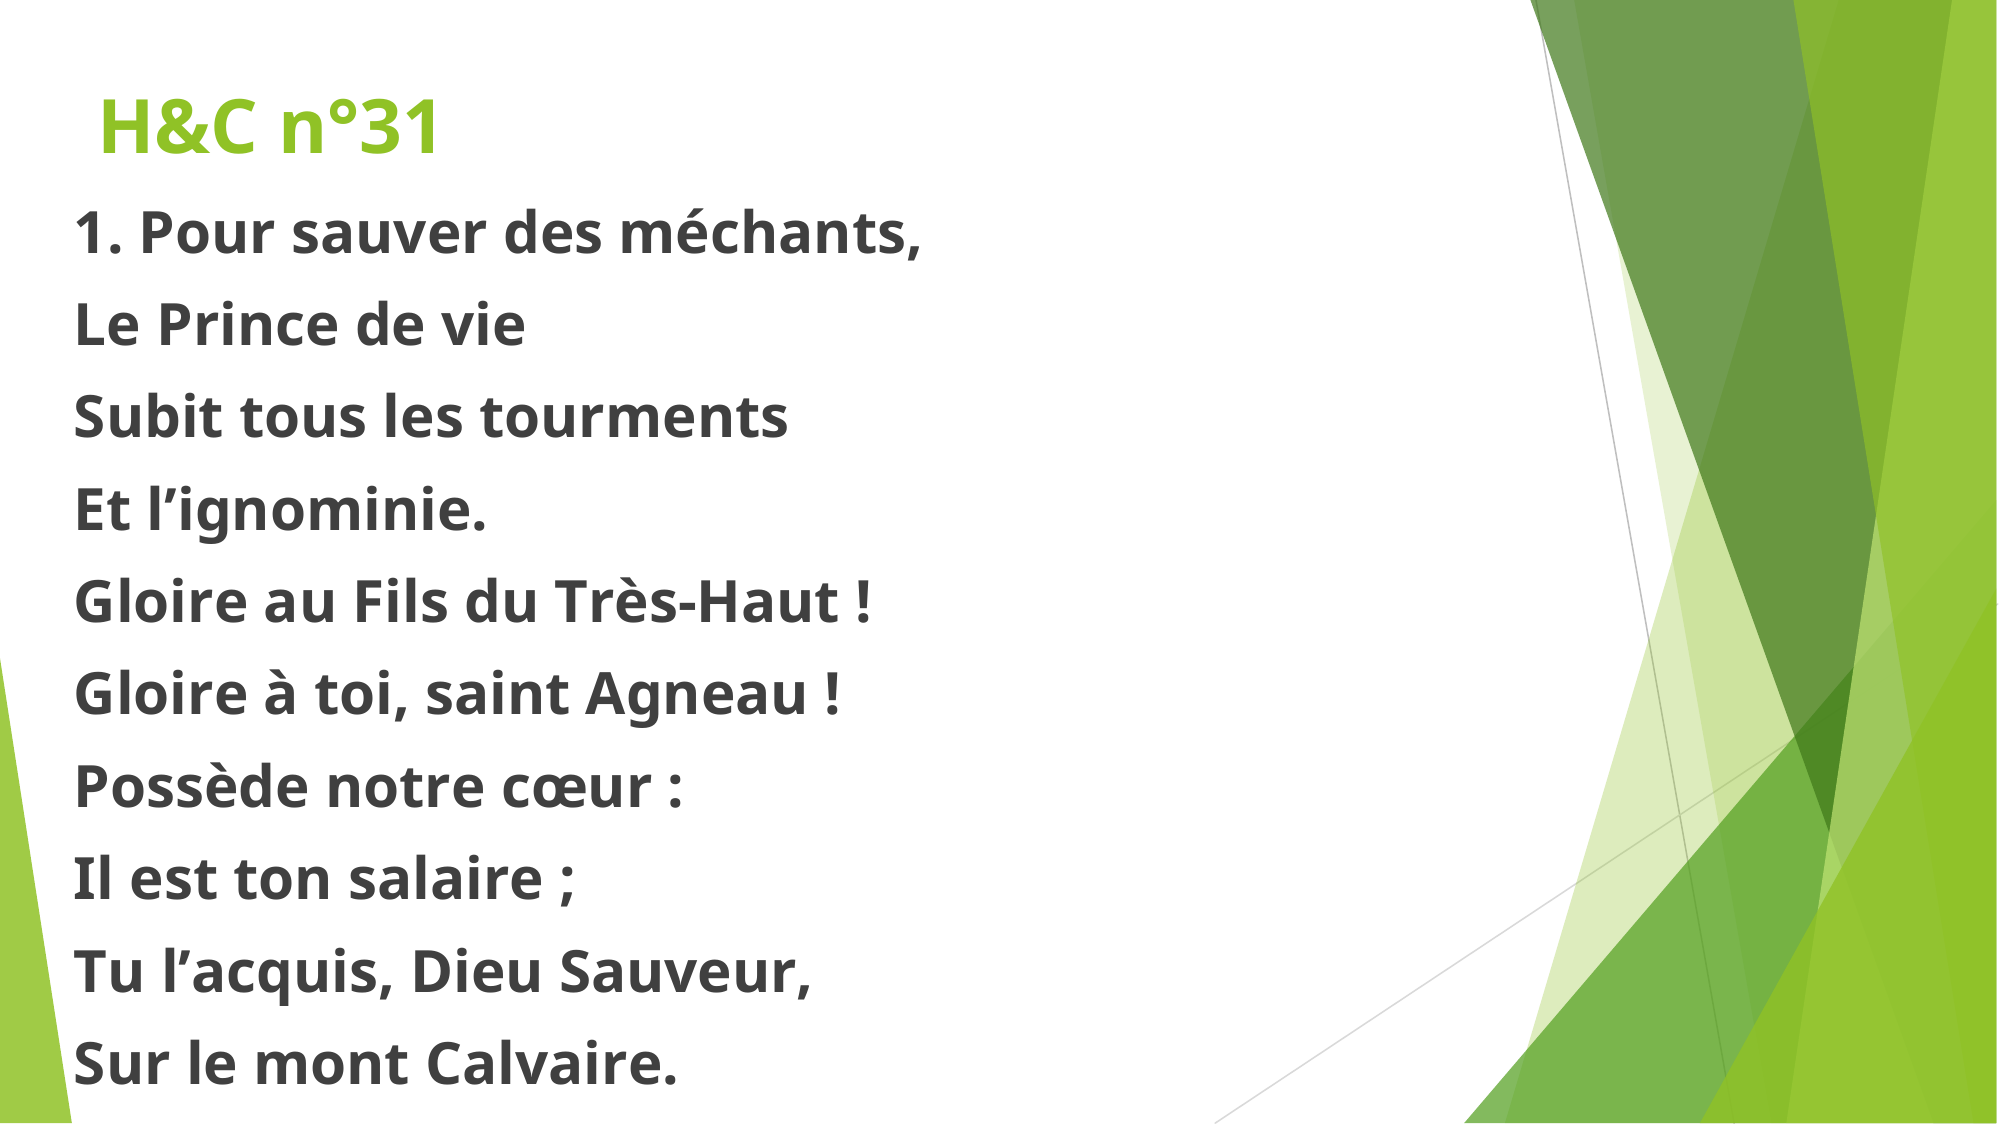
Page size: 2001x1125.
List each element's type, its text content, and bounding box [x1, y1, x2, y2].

text_box H&C n°31 [82, 70, 1522, 177]
text_box 1. Pour sauver des méchants, Le Prince de vie Subit tous les tourments Et l’ignominie. Gloire au Fils du Très-Haut ! Gloire à toi, saint Agneau ! Possède notre cœur : Il est ton salaire ; Tu l’acquis, Dieu Sauveur, Sur le mont Calvaire. [59, 177, 2001, 1037]
